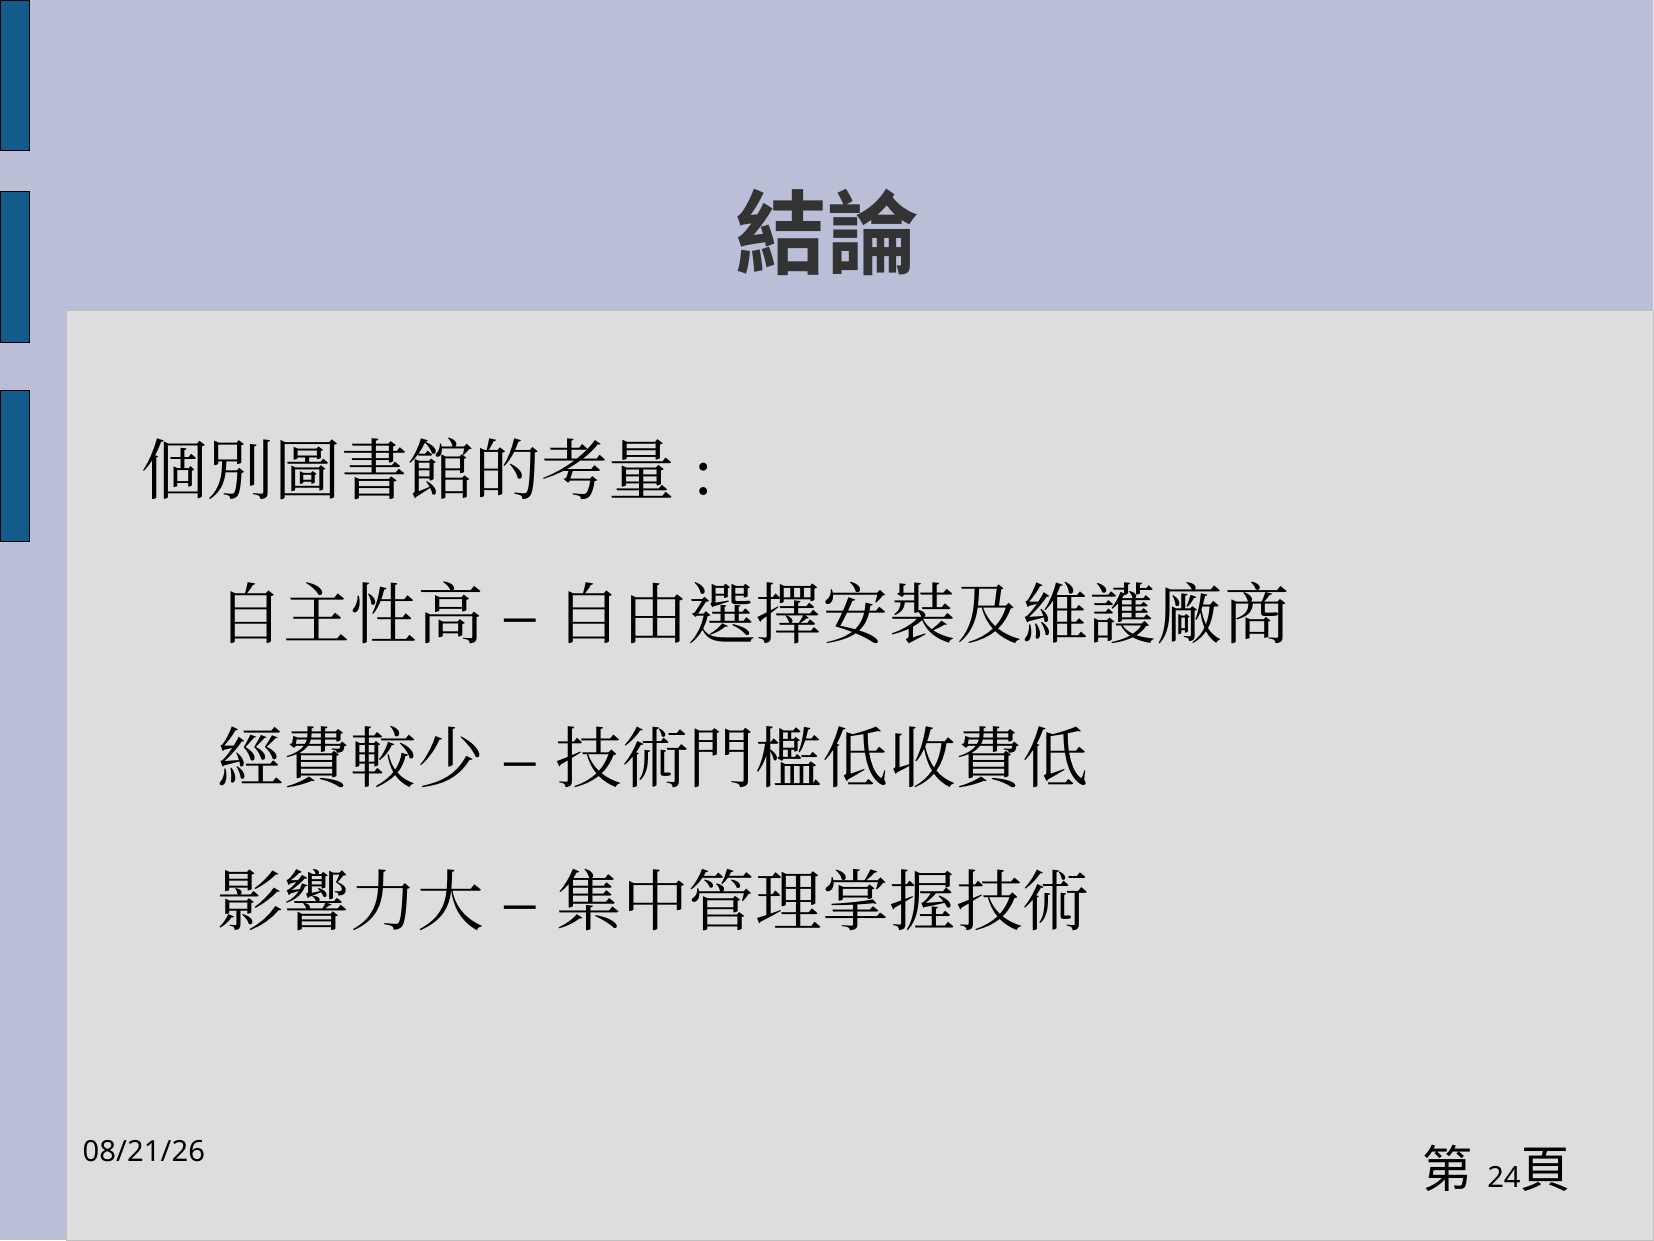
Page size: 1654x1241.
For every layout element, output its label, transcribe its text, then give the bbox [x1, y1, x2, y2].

list 個別圖書館的考量: 自主性高 – 自由選擇安裝及維護廠商 經費較少 – 技術門檻低收費低 影響力大 – 集中管理掌握技術 [123, 370, 1536, 1152]
title 結論 [121, 91, 1534, 299]
